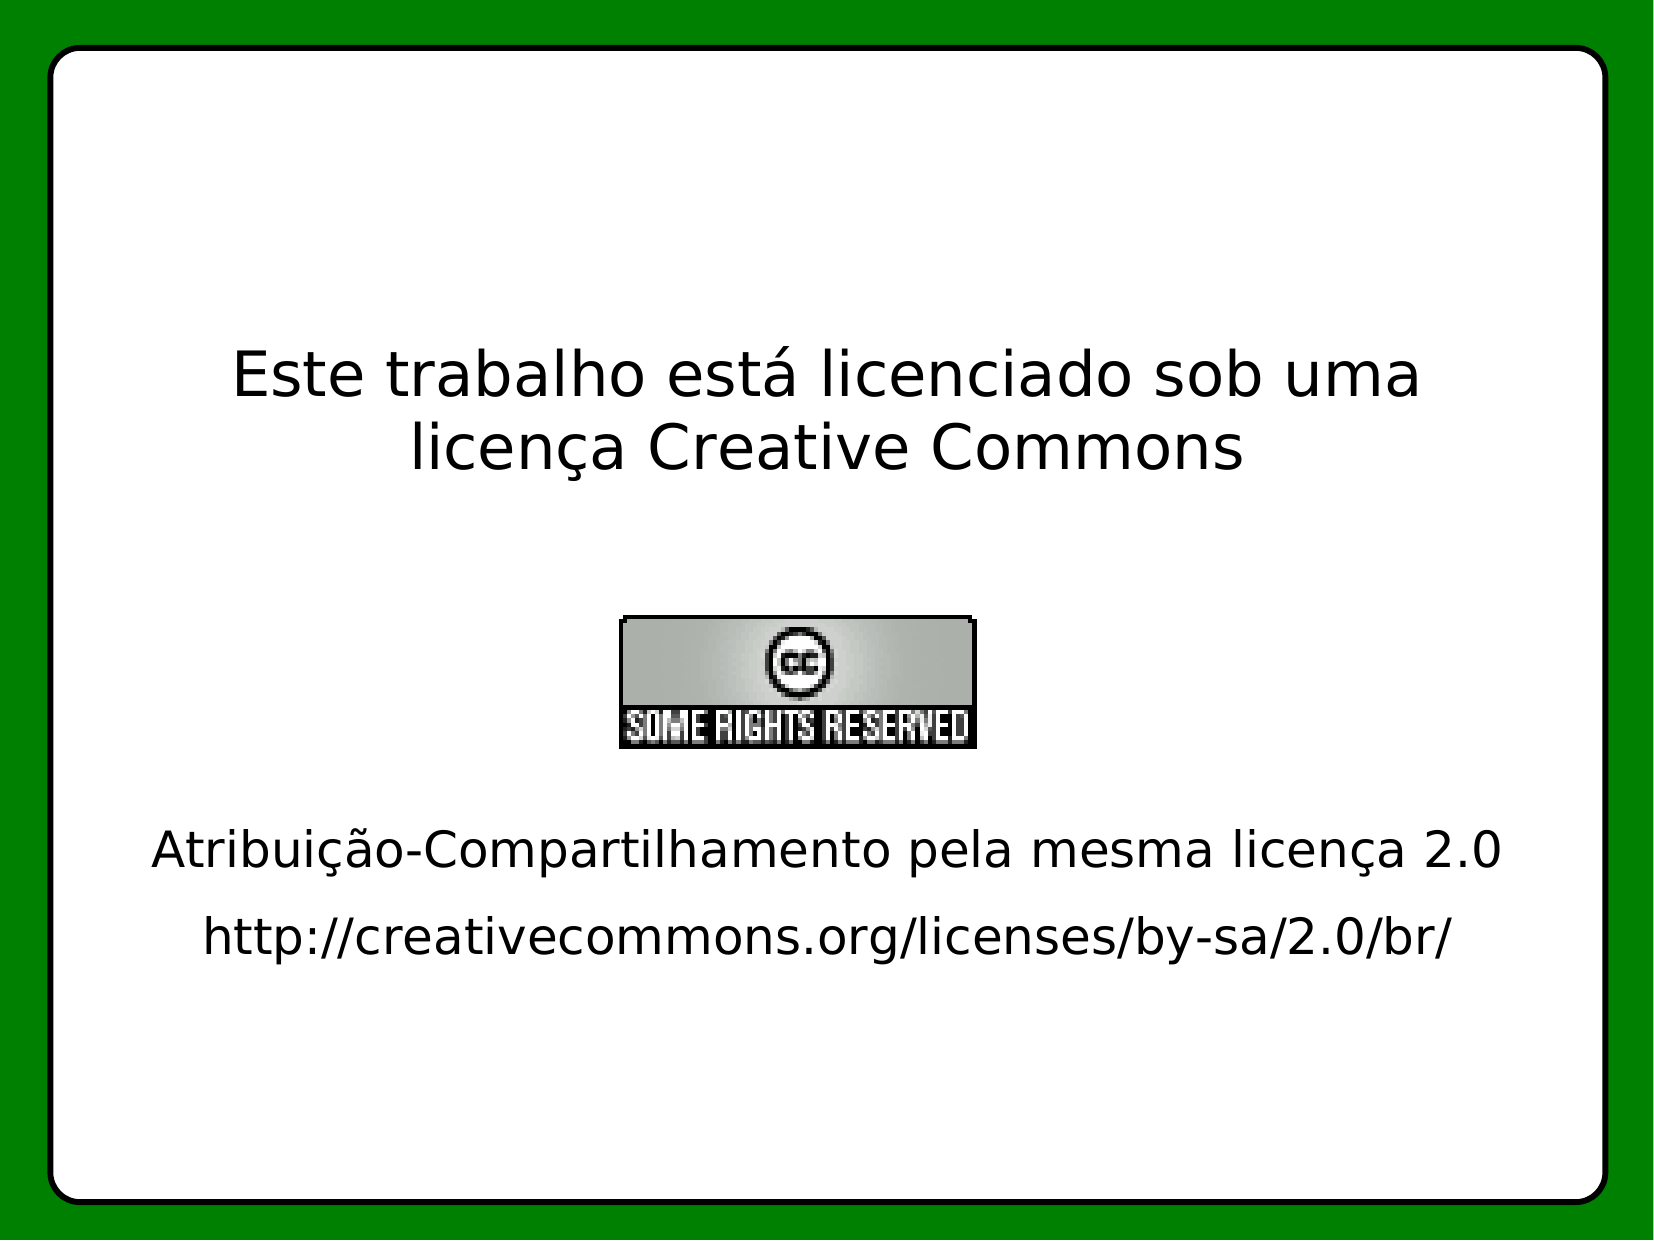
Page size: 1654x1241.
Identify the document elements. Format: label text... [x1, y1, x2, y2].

list Este trabalho está licenciado sob uma licença Creative Commons Atribuição-Compartilhamento pela mesma licença 2.0 http://creativecommons.org/licenses/by-sa/2.0/br/ [121, 338, 1534, 1121]
picture [619, 615, 977, 749]
